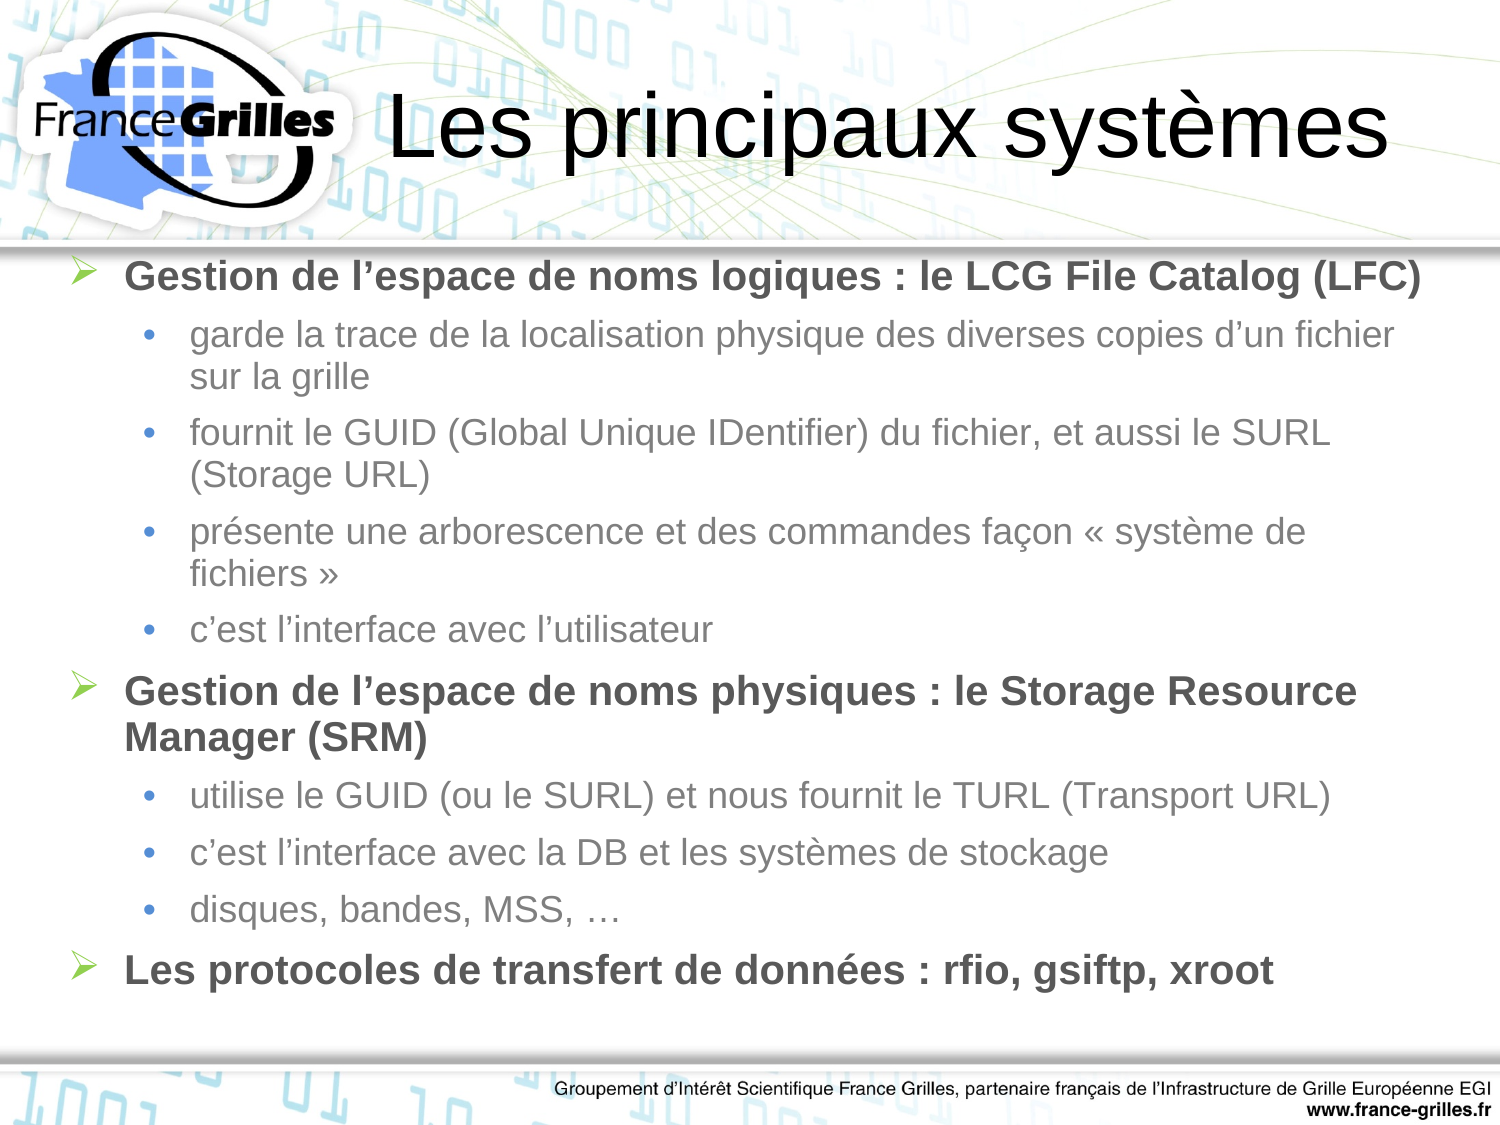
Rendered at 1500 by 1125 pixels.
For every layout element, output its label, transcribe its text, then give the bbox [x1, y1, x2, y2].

list Gestion de l’espace de noms logiques : le LCG File Catalog (LFC) garde la trace de la localisation physique des diverses copies d’un fichier sur la grille fournit le GUID (Global Unique IDentifier) du fichier, et aussi le SURL (Storage URL) présente une arborescence et des commandes façon « système de fichiers » c’est l’interface avec l’utilisateur Gestion de l’espace de noms physiques : le Storage Resource Manager (SRM) utilise le GUID (ou le SURL) et nous fournit le TURL (Transport URL) c’est l’interface avec la DB et les systèmes de stockage disques, bandes, MSS, … Les protocoles de transfert de données : rfio, gsiftp, xroot [53, 244, 1459, 1076]
picture [0, 0, 1500, 1125]
title Les principaux systèmes [372, 7, 1459, 244]
